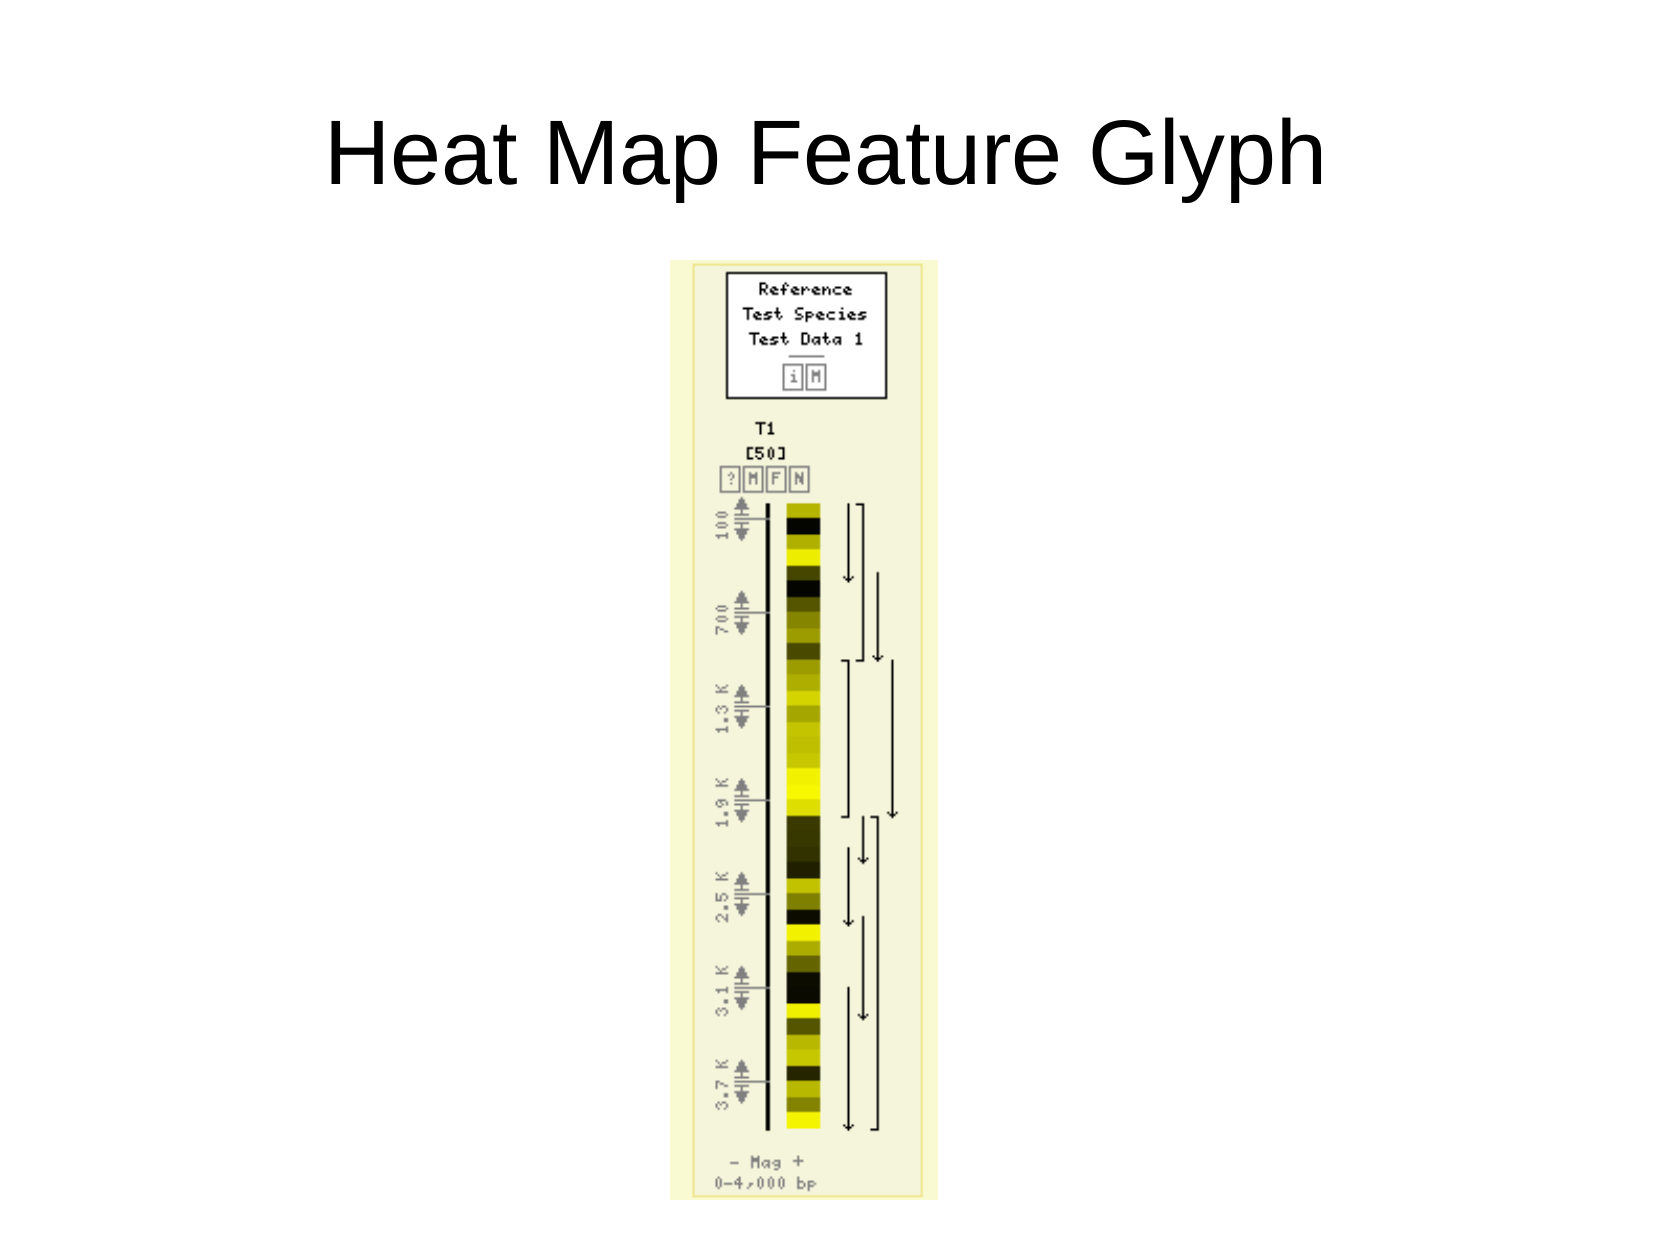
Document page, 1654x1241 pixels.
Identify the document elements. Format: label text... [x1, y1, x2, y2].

title Heat Map Feature Glyph [82, 49, 1571, 257]
picture [670, 260, 938, 1201]
